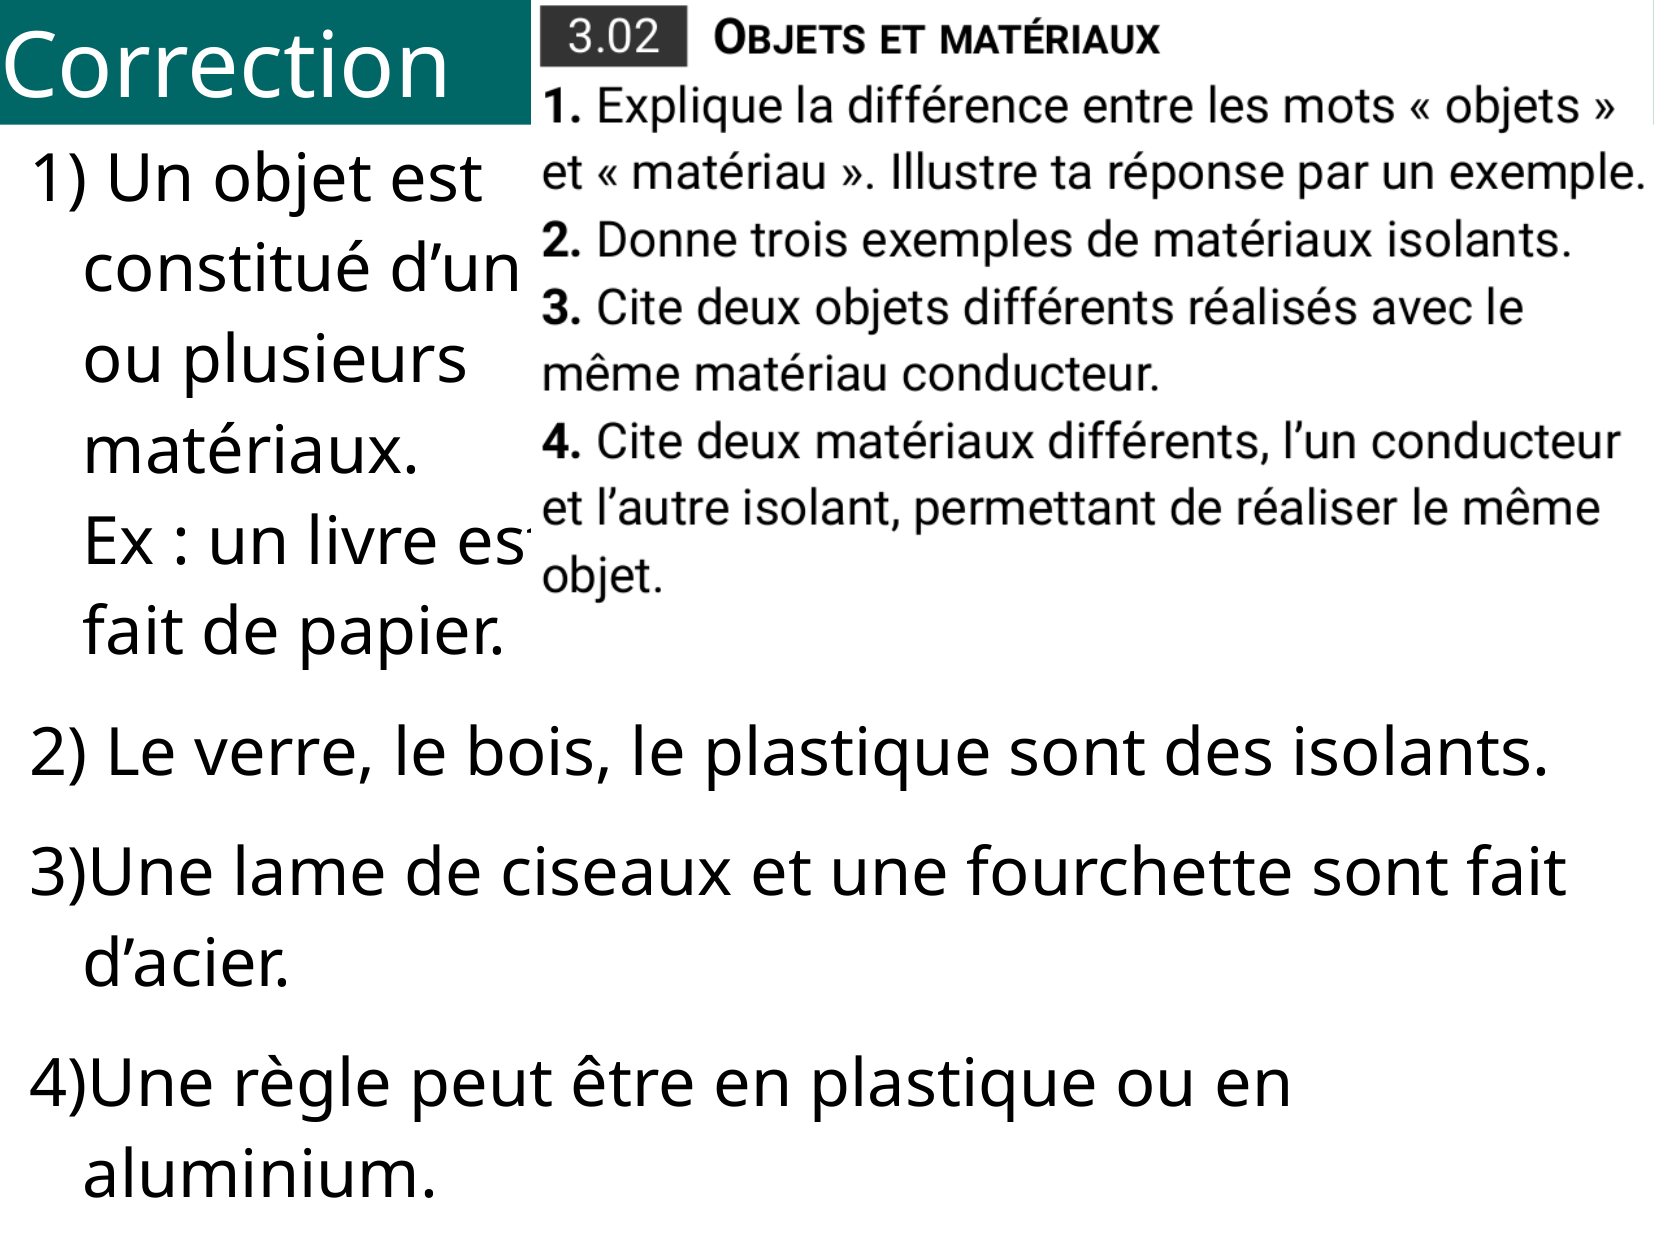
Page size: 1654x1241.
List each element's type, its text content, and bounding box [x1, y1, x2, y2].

title Correction [0, 8, 531, 116]
picture [531, 0, 1654, 608]
list Un objet est constitué d’un ou plusieurs matériaux. Ex : un livre est fait de papier. Le verre, le bois, le plastique sont des isolants. Une lame de ciseaux et une fourchette sont fait d’acier. Une règle peut être en plastique ou en aluminium. [11, 129, 1642, 1229]
